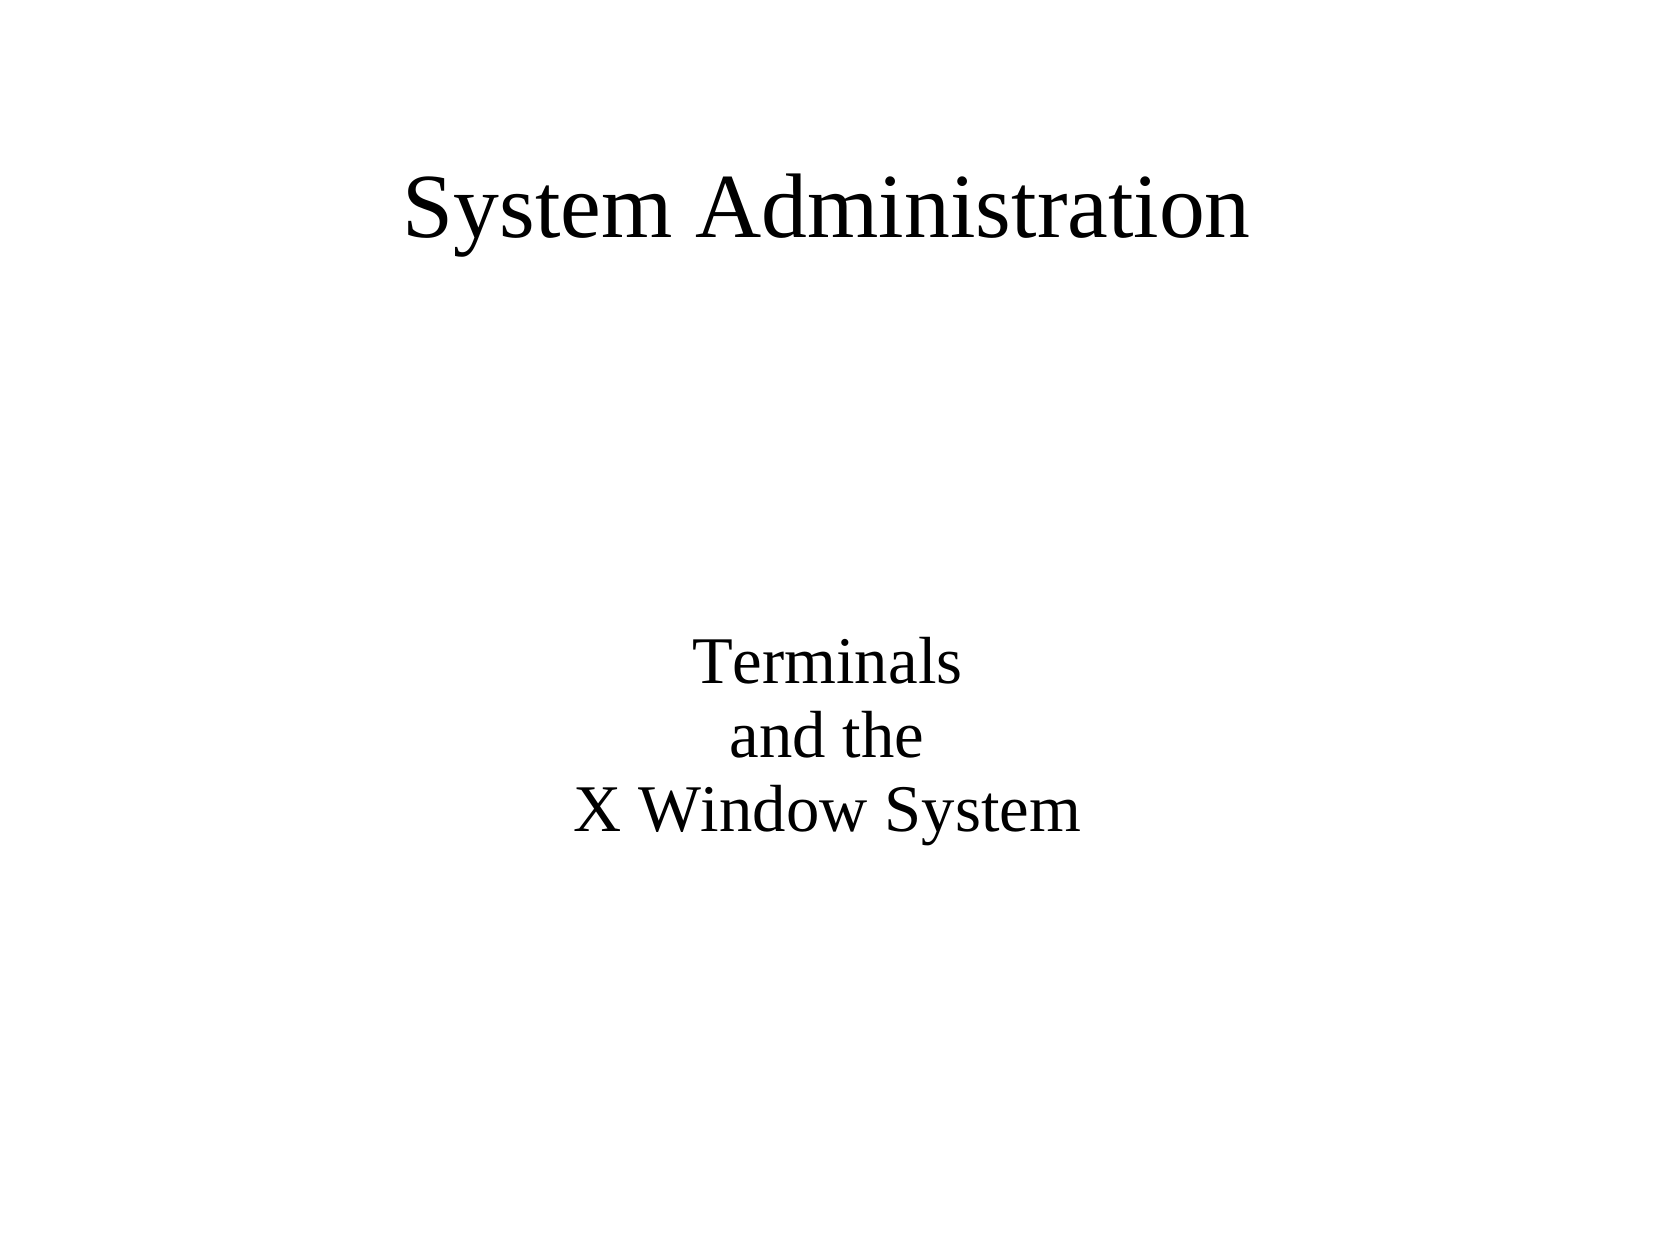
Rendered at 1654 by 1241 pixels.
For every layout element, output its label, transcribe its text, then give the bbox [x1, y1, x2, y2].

subtitle Terminals and the X Window System [121, 344, 1534, 1127]
title System Administration [121, 102, 1534, 311]
